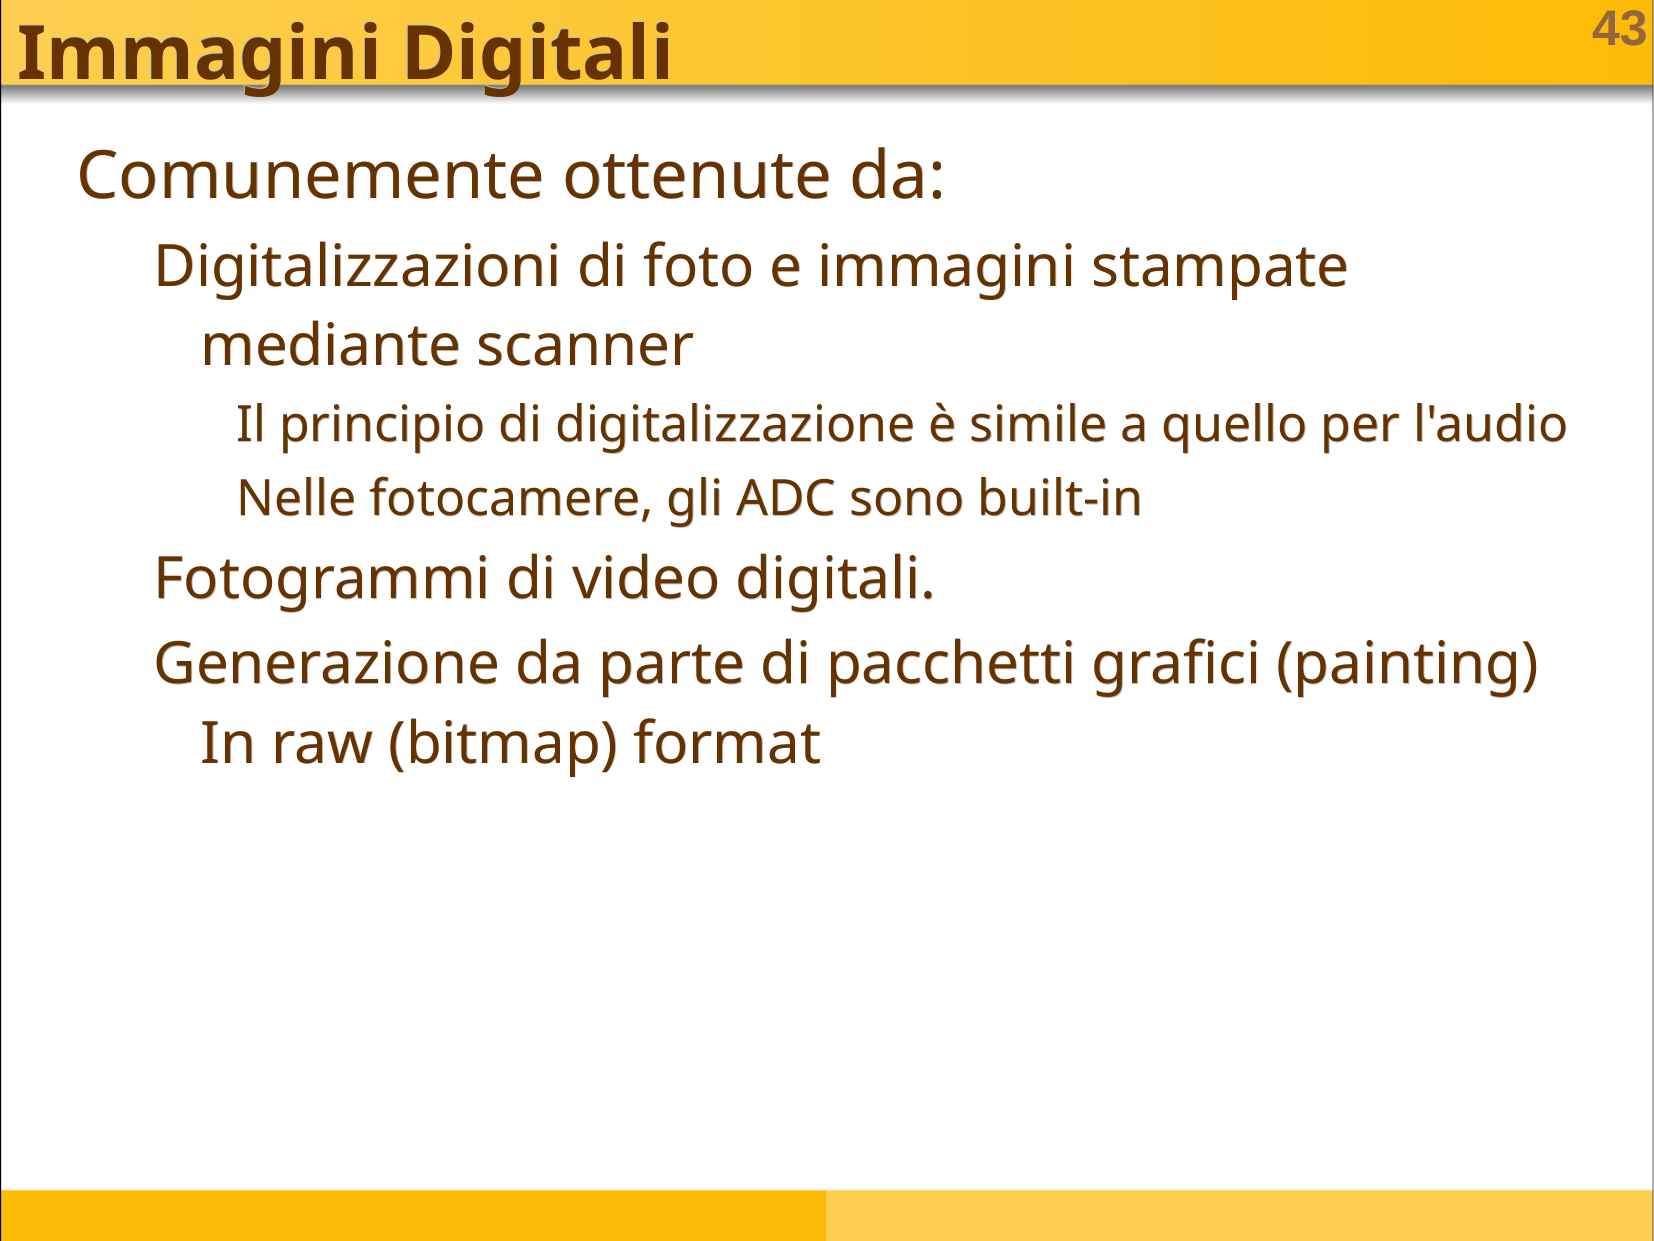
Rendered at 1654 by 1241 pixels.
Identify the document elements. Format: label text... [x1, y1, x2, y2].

picture [0, 0, 1654, 1241]
title Immagini Digitali [0, 0, 1477, 87]
list Comunemente ottenute da: Digitalizzazioni di foto e immagini stampate mediante scanner Il principio di digitalizzazione è simile a quello per l'audio Nelle fotocamere, gli ADC sono built-in Fotogrammi di video digitali. Generazione da parte di pacchetti grafici (painting) In raw (bitmap) format [59, 127, 1595, 1146]
